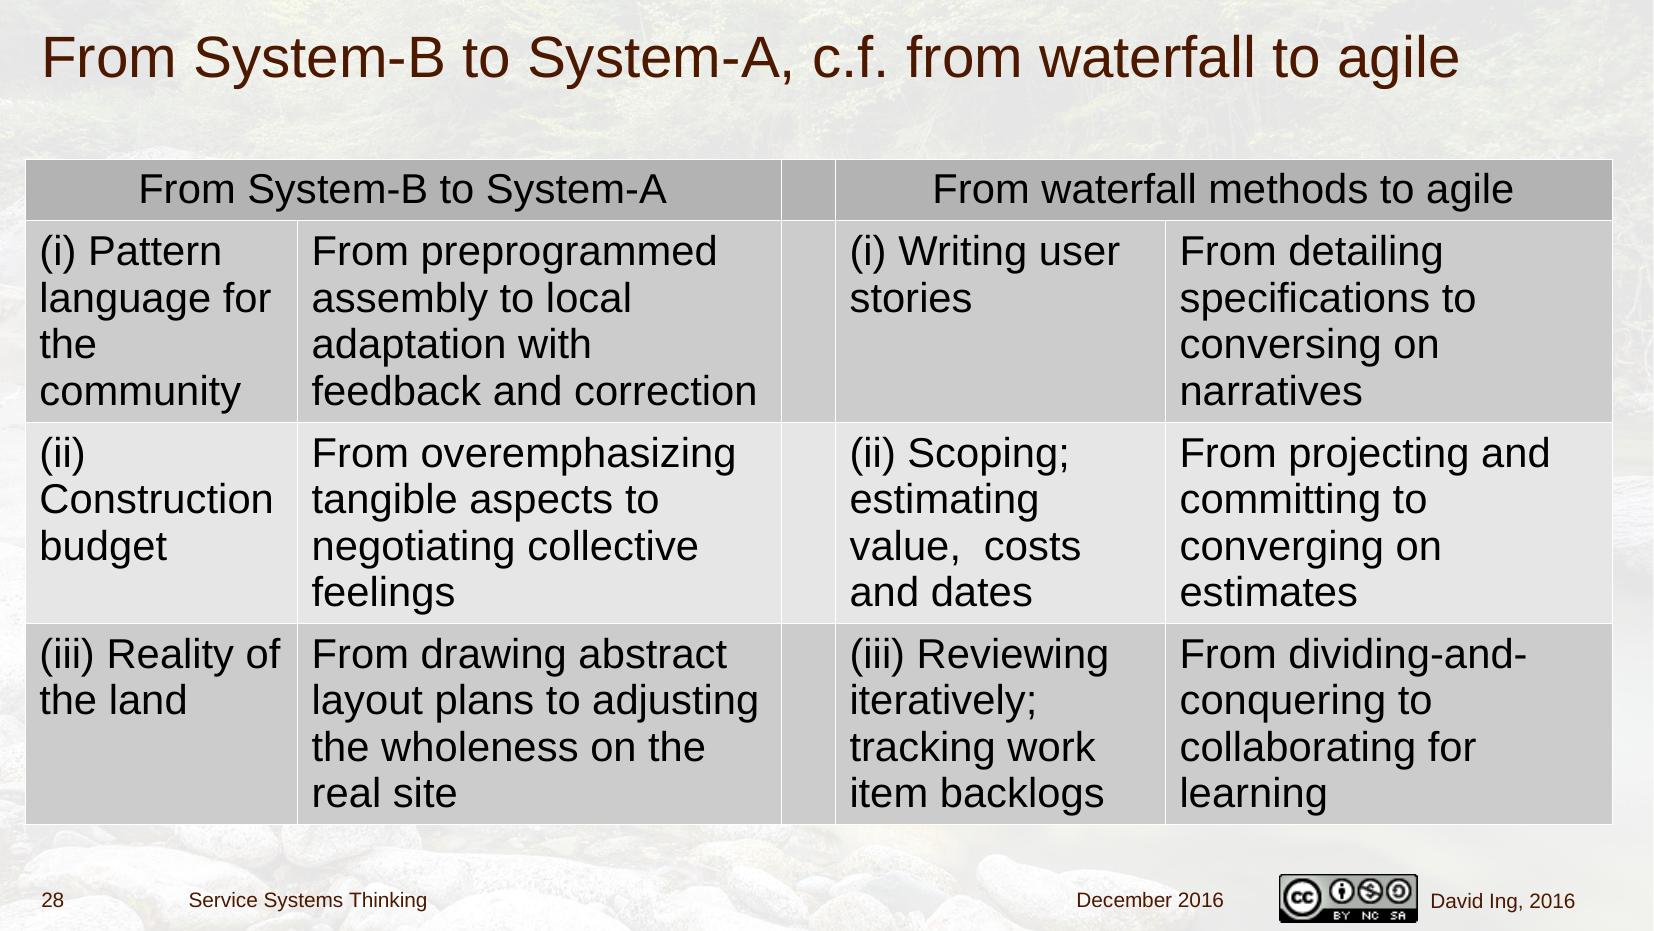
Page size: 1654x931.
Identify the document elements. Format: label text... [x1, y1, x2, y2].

table_cell (iii) Reviewing iteratively; tracking work item backlogs [836, 624, 1165, 824]
table_cell (ii) Construction budget [26, 423, 297, 623]
table_cell From dividing-and-conquering to collaborating for learning [1166, 624, 1612, 824]
title From System-B to System-A, c.f. from waterfall to agile [41, 30, 1613, 126]
table_cell (ii) Scoping; estimating value, costs and dates [836, 423, 1165, 623]
table_header From System-B to System-A [26, 160, 781, 220]
table_cell From detailing specifications to conversing on narratives [1166, 221, 1612, 422]
table_cell [782, 624, 835, 824]
table_cell (iii) Reality of the land [26, 624, 297, 824]
table_cell (i) Writing user stories [836, 221, 1165, 422]
table_header From waterfall methods to agile [836, 160, 1612, 220]
table_cell (i) Pattern language for the community [26, 221, 297, 422]
table_header [782, 160, 835, 220]
table_cell From overemphasizing tangible aspects to negotiating collective feelings [298, 423, 781, 623]
table_cell [782, 423, 835, 623]
table_cell From preprogrammed assembly to local adaptation with feedback and correction [298, 221, 781, 422]
table_cell [782, 221, 835, 422]
table_cell From drawing abstract layout plans to adjusting the wholeness on the real site [298, 624, 781, 824]
picture [0, 0, 1654, 931]
table_cell From projecting and committing to converging on estimates [1166, 423, 1612, 623]
